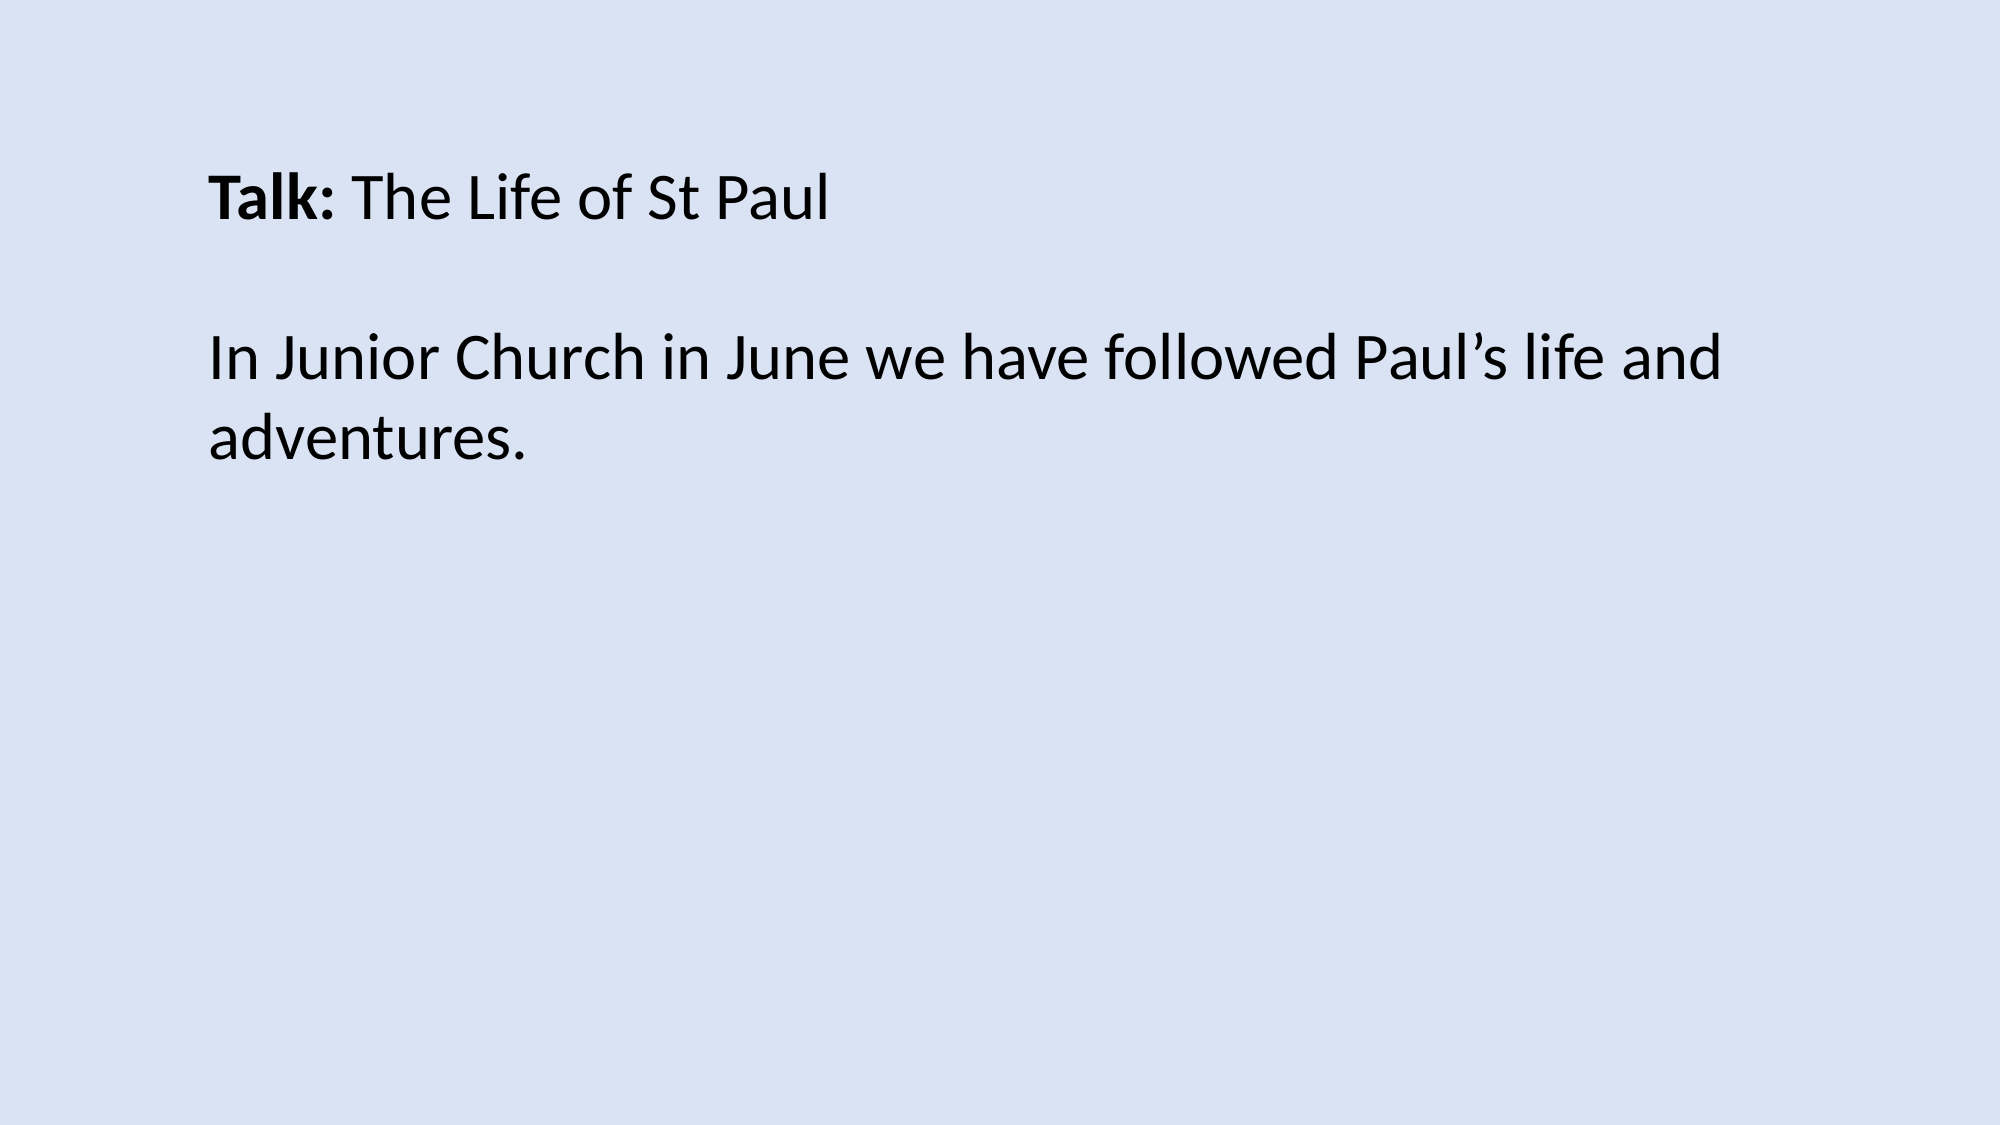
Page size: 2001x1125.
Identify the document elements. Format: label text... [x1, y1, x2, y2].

text_box Talk: The Life of St Paul In Junior Church in June we have followed Paul’s life and adventures. [193, 145, 1741, 646]
